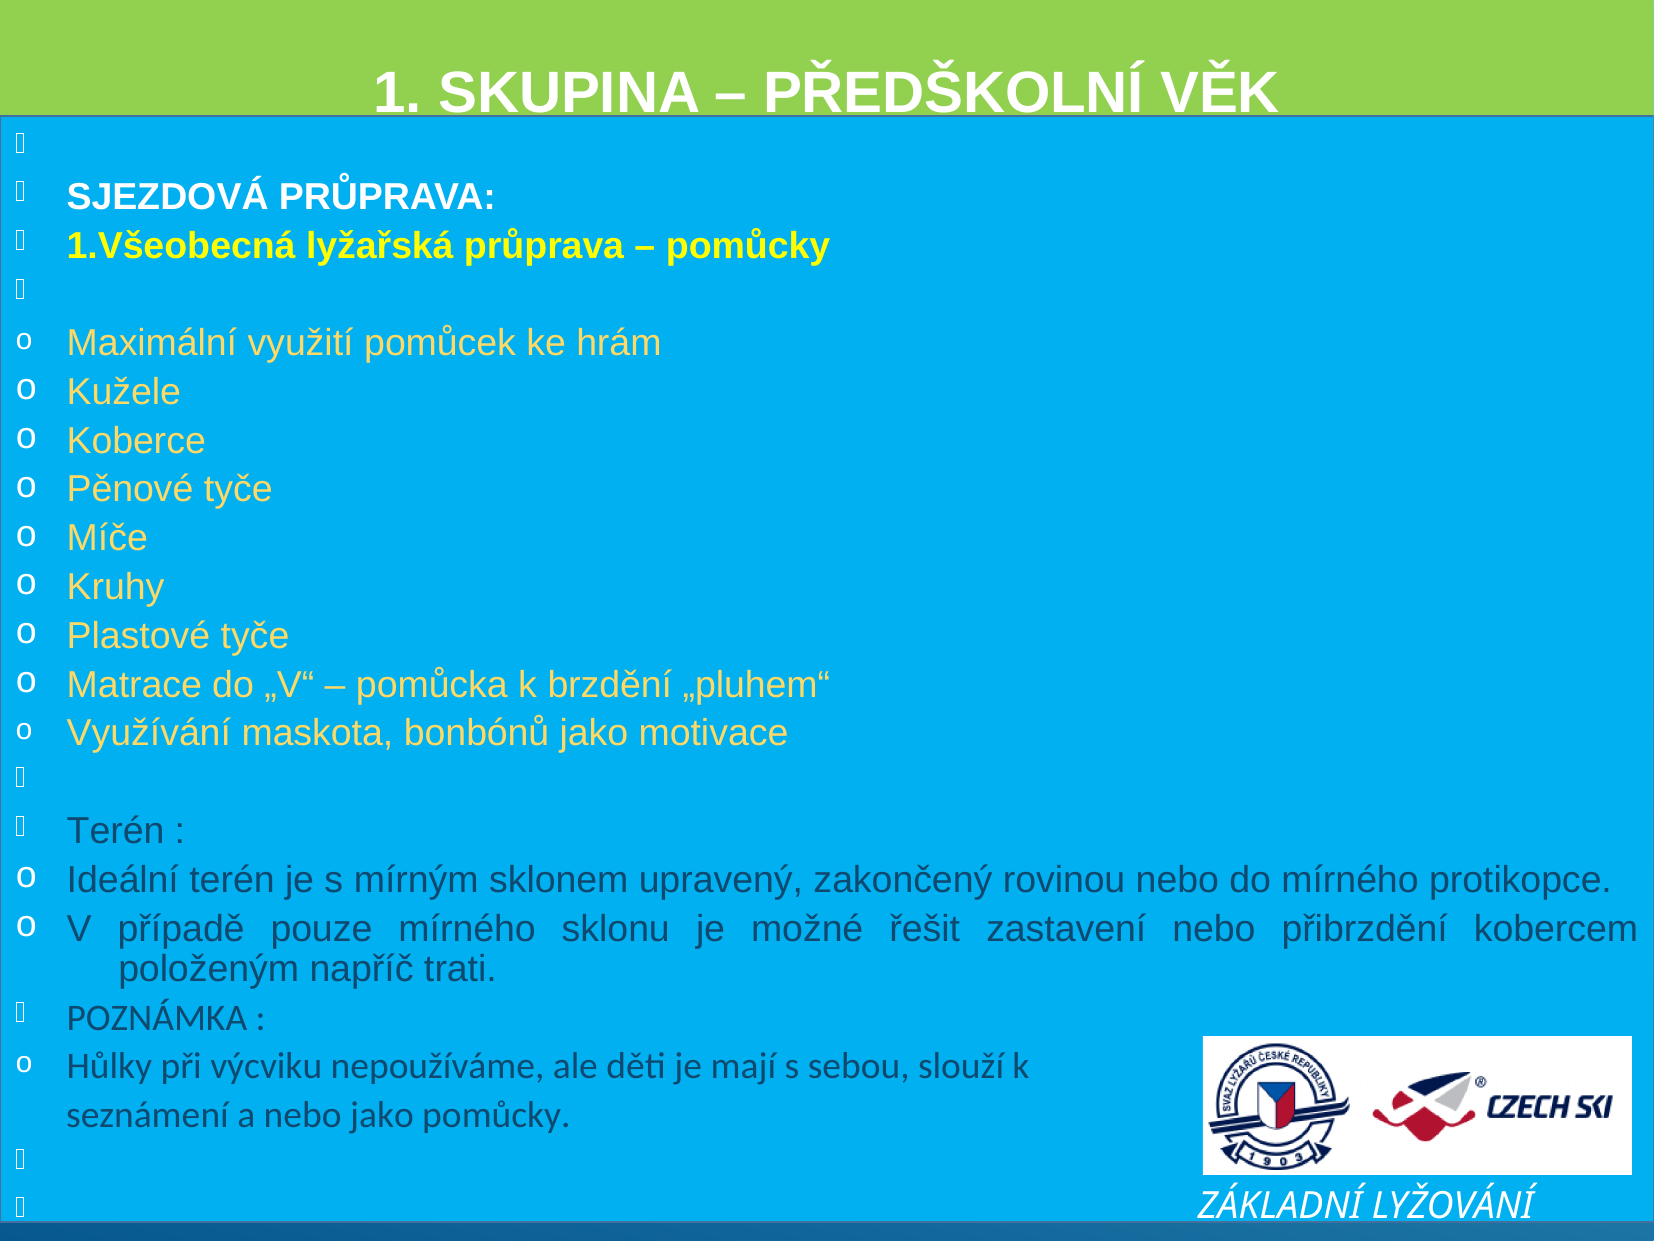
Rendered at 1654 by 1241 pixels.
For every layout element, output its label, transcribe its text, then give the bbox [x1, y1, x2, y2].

list SJEZDOVÁ PRŮPRAVA: 1.Všeobecná lyžařská průprava – pomůcky Maximální využití pomůcek ke hrám Kužele Koberce Pěnové tyče Míče Kruhy Plastové tyče Matrace do „V“ – pomůcka k brzdění „pluhem“ Využívání maskota, bonbónů jako motivace Terén : Ideální terén je s mírným sklonem upravený, zakončený rovinou nebo do mírného protikopce. V případě pouze mírného sklonu je možné řešit zastavení nebo přibrzdění kobercem položeným napříč trati. POZNÁMKA : Hůlky při výcviku nepoužíváme, ale děti je mají s sebou, slouží k seznámení a nebo jako pomůcky. [0, 116, 1654, 1222]
text_box ZÁKLADNÍ LYŽOVÁNÍ [1182, 1173, 1644, 1235]
title 1. Skupina – předškolní věk [0, 0, 1654, 115]
picture [1203, 1037, 1631, 1173]
